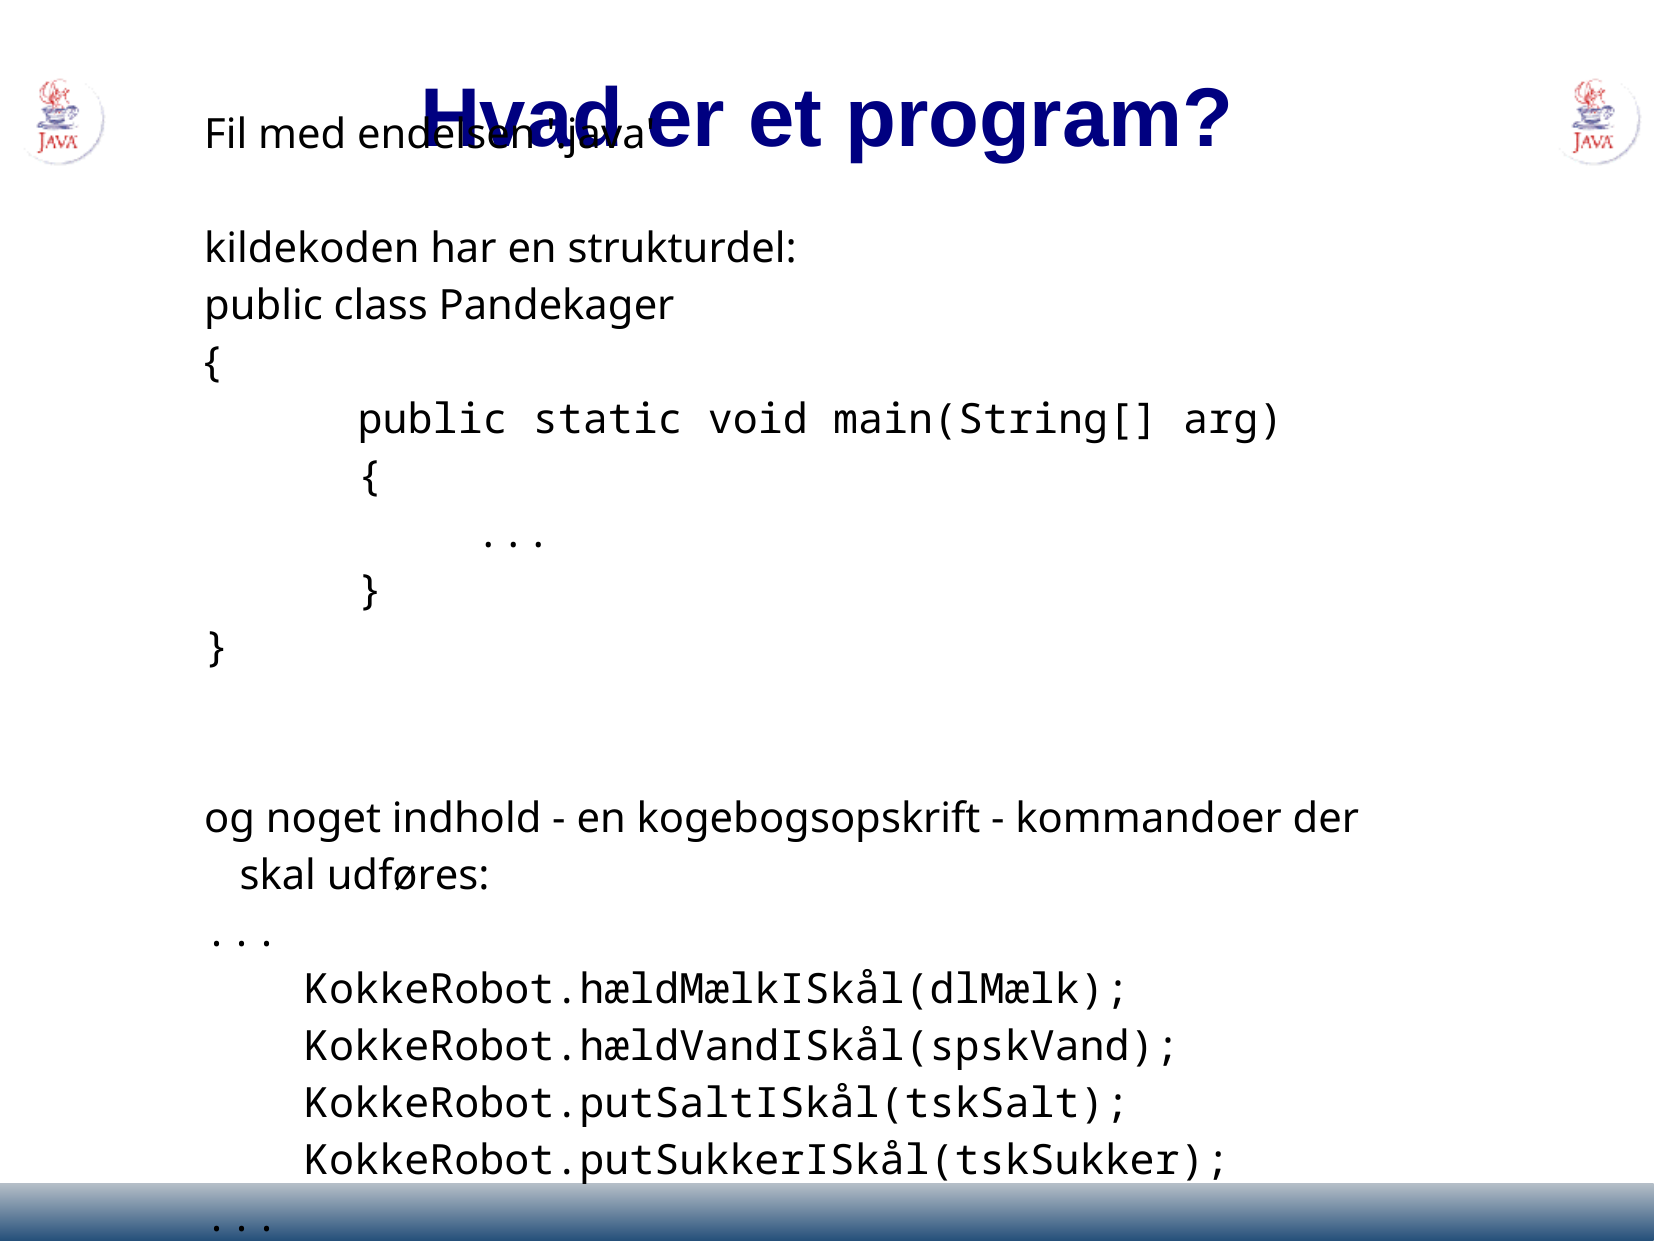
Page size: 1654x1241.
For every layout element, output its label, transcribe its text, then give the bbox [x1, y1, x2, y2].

title Hvad er et program? [105, 14, 1549, 222]
picture [1549, 71, 1645, 169]
picture [10, 71, 105, 169]
subtitle Fil med endelsen '.java' kildekoden har en strukturdel: public class Pandekager { public static void main(String[] arg) { ... } } og noget indhold - en kogebogsopskrift - kommandoer der skal udføres: ... KokkeRobot.hældMælkISkål(dlMælk); KokkeRobot.hældVandISkål(spskVand); KokkeRobot.putSaltISkål(tskSalt); KokkeRobot.putSukkerISkål(tskSukker); ... [168, 170, 1446, 1178]
